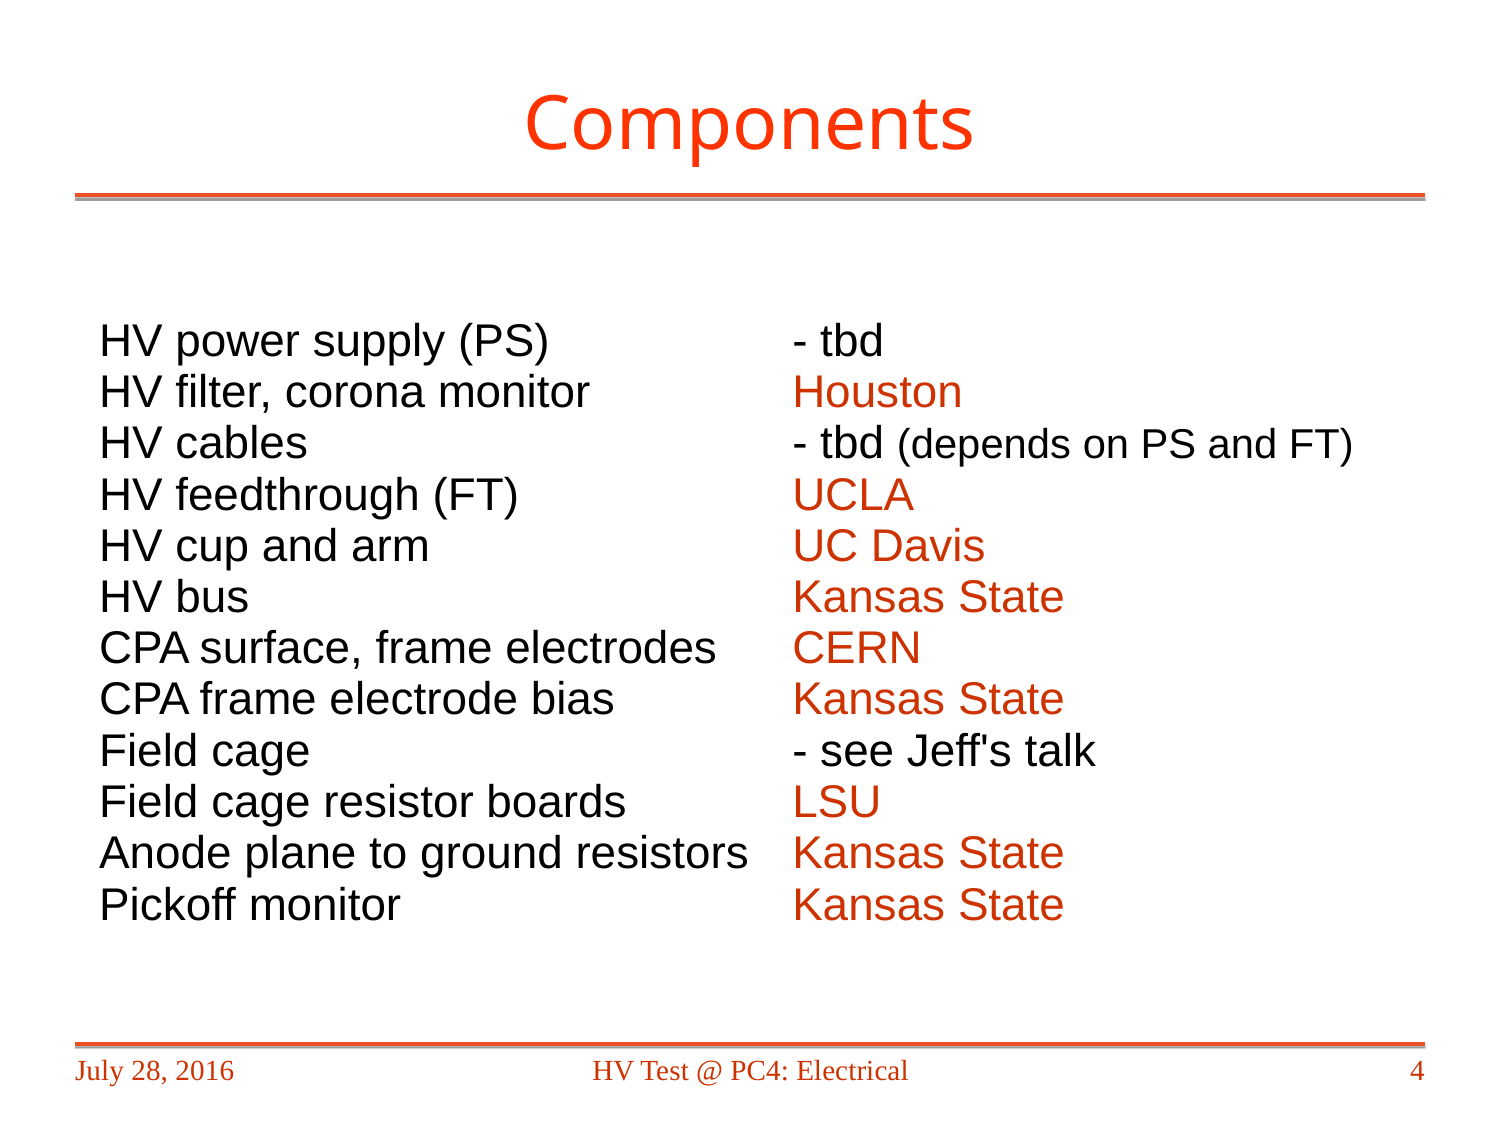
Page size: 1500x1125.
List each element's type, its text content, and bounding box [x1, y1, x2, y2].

text_box HV power supply (PS) - tbd HV filter, corona monitor Houston HV cables - tbd (depends on PS and FT) HV feedthrough (FT) UCLA HV cup and arm UC Davis HV bus Kansas State CPA surface, frame electrodes CERN CPA frame electrode bias Kansas State Field cage - see Jeff's talk Field cage resistor boards LSU Anode plane to ground resistors Kansas State Pickoff monitor Kansas State [84, 307, 1416, 938]
title Components [75, 44, 1425, 196]
